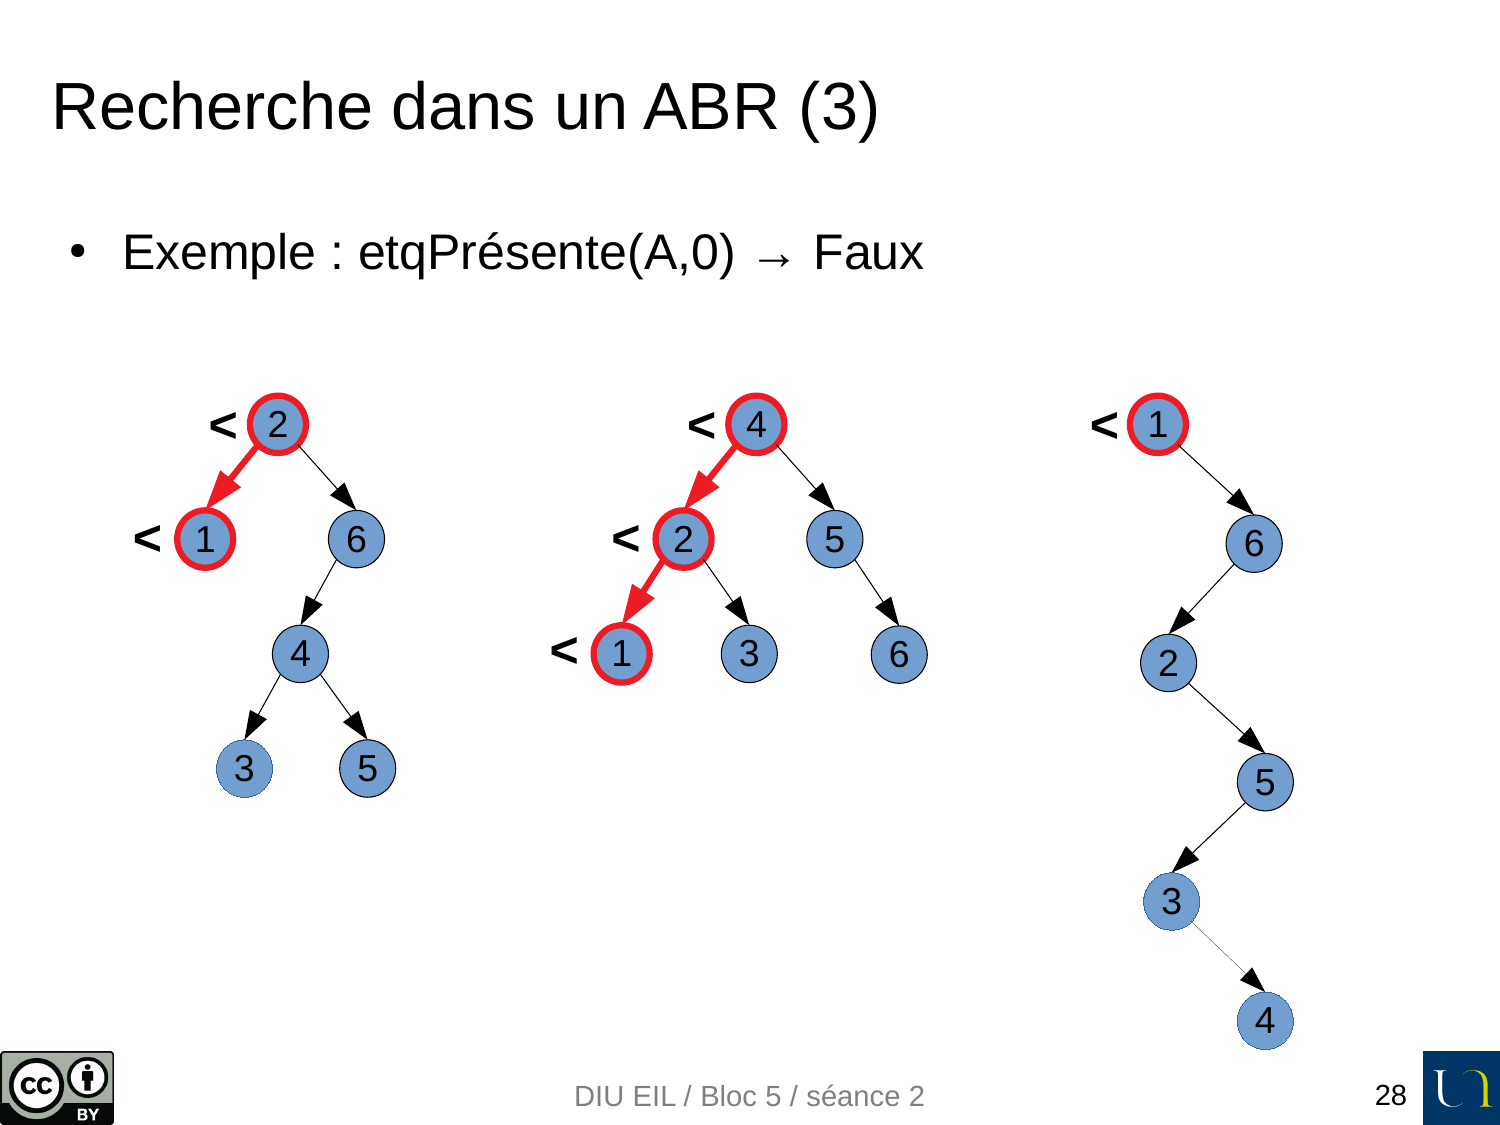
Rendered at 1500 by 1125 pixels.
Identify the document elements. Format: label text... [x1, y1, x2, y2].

text_box < [596, 503, 656, 574]
text_box 4 [1237, 992, 1294, 1050]
text_box 6 [871, 625, 928, 684]
text_box 3 [721, 625, 778, 683]
text_box 5 [339, 739, 396, 798]
text_box < [534, 614, 594, 686]
text_box 4 [272, 625, 329, 683]
text_box < [1074, 390, 1134, 461]
text_box 1 [594, 625, 650, 683]
text_box < [672, 389, 732, 461]
text_box 2 [253, 395, 307, 454]
text_box 3 [1143, 872, 1200, 931]
text_box 5 [1237, 753, 1294, 811]
text_box 4 [732, 395, 785, 454]
title Recherche dans un ABR (3) [51, 44, 1449, 170]
text_box 3 [216, 739, 273, 798]
text_box 1 [177, 510, 234, 568]
text_box < [118, 503, 177, 574]
picture [0, 1051, 114, 1125]
text_box 6 [328, 510, 385, 568]
text_box < [193, 389, 253, 461]
list Exemple : etqPrésente(A,0) → Faux [51, 224, 1449, 1052]
text_box 2 [1140, 634, 1197, 692]
text_box 2 [656, 510, 712, 568]
text_box 1 [1134, 395, 1187, 454]
text_box 5 [806, 510, 863, 568]
text_box 6 [1226, 515, 1283, 573]
picture [1417, 1051, 1500, 1125]
